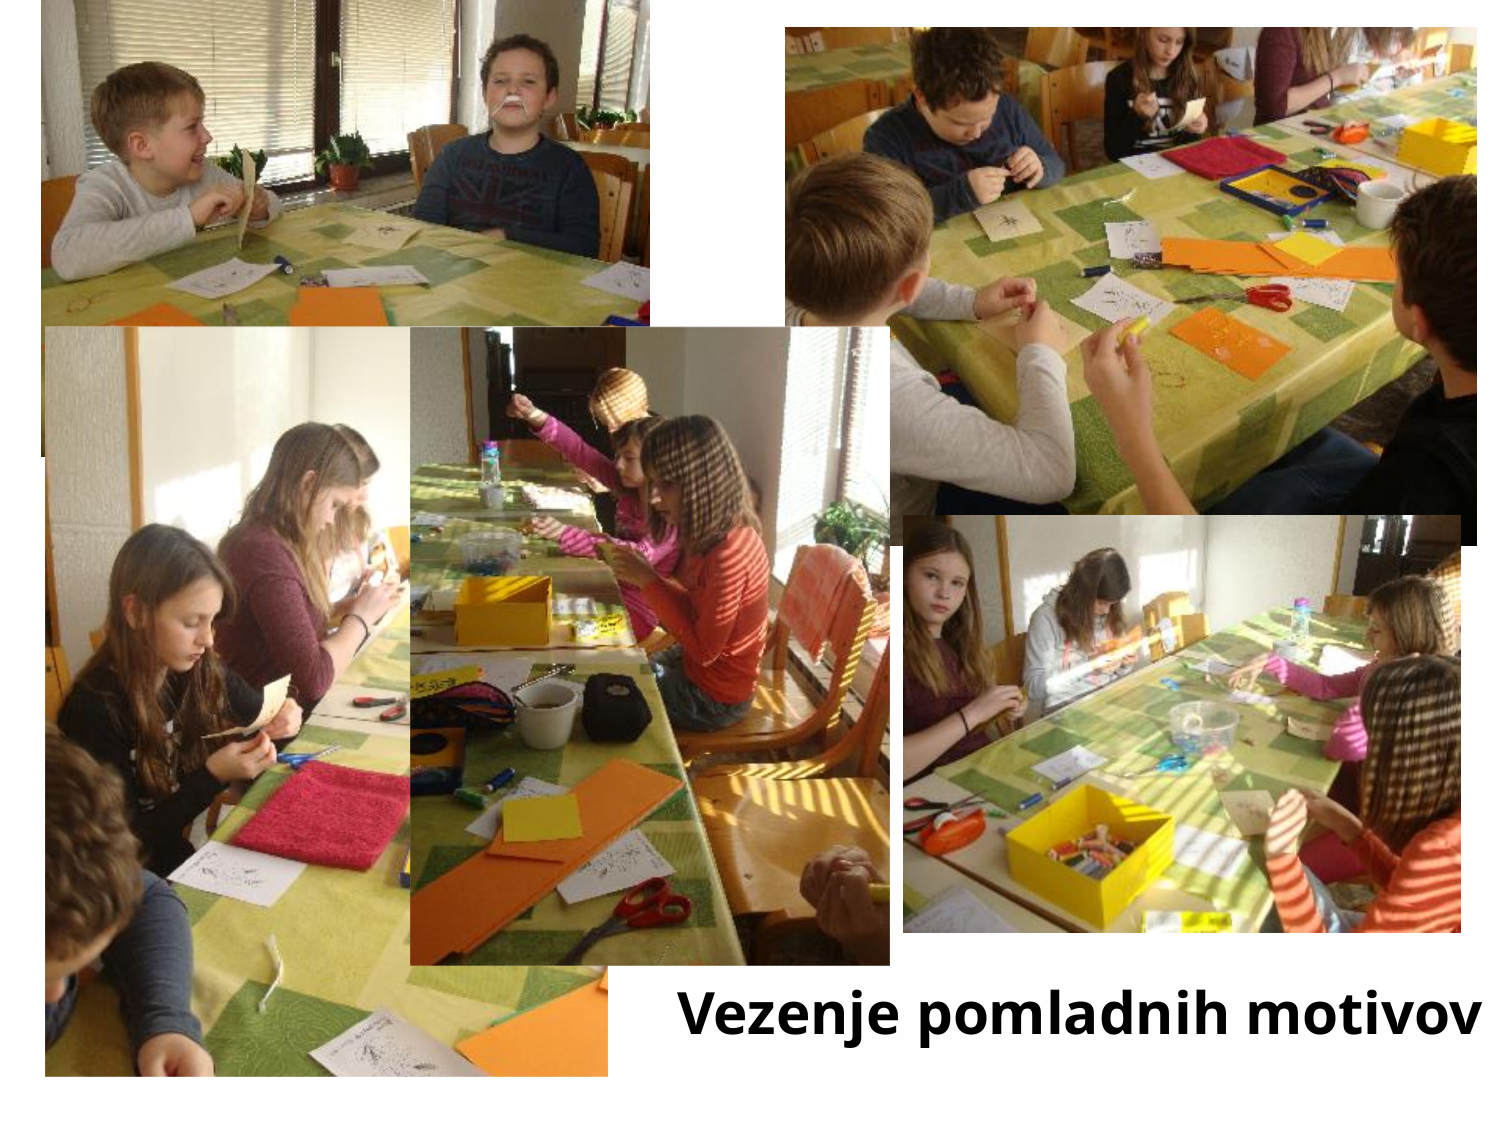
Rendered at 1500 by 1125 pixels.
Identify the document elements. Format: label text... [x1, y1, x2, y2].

picture [41, 0, 1477, 1077]
text_box Vezenje pomladnih motivov na papir … [662, 968, 1396, 1055]
